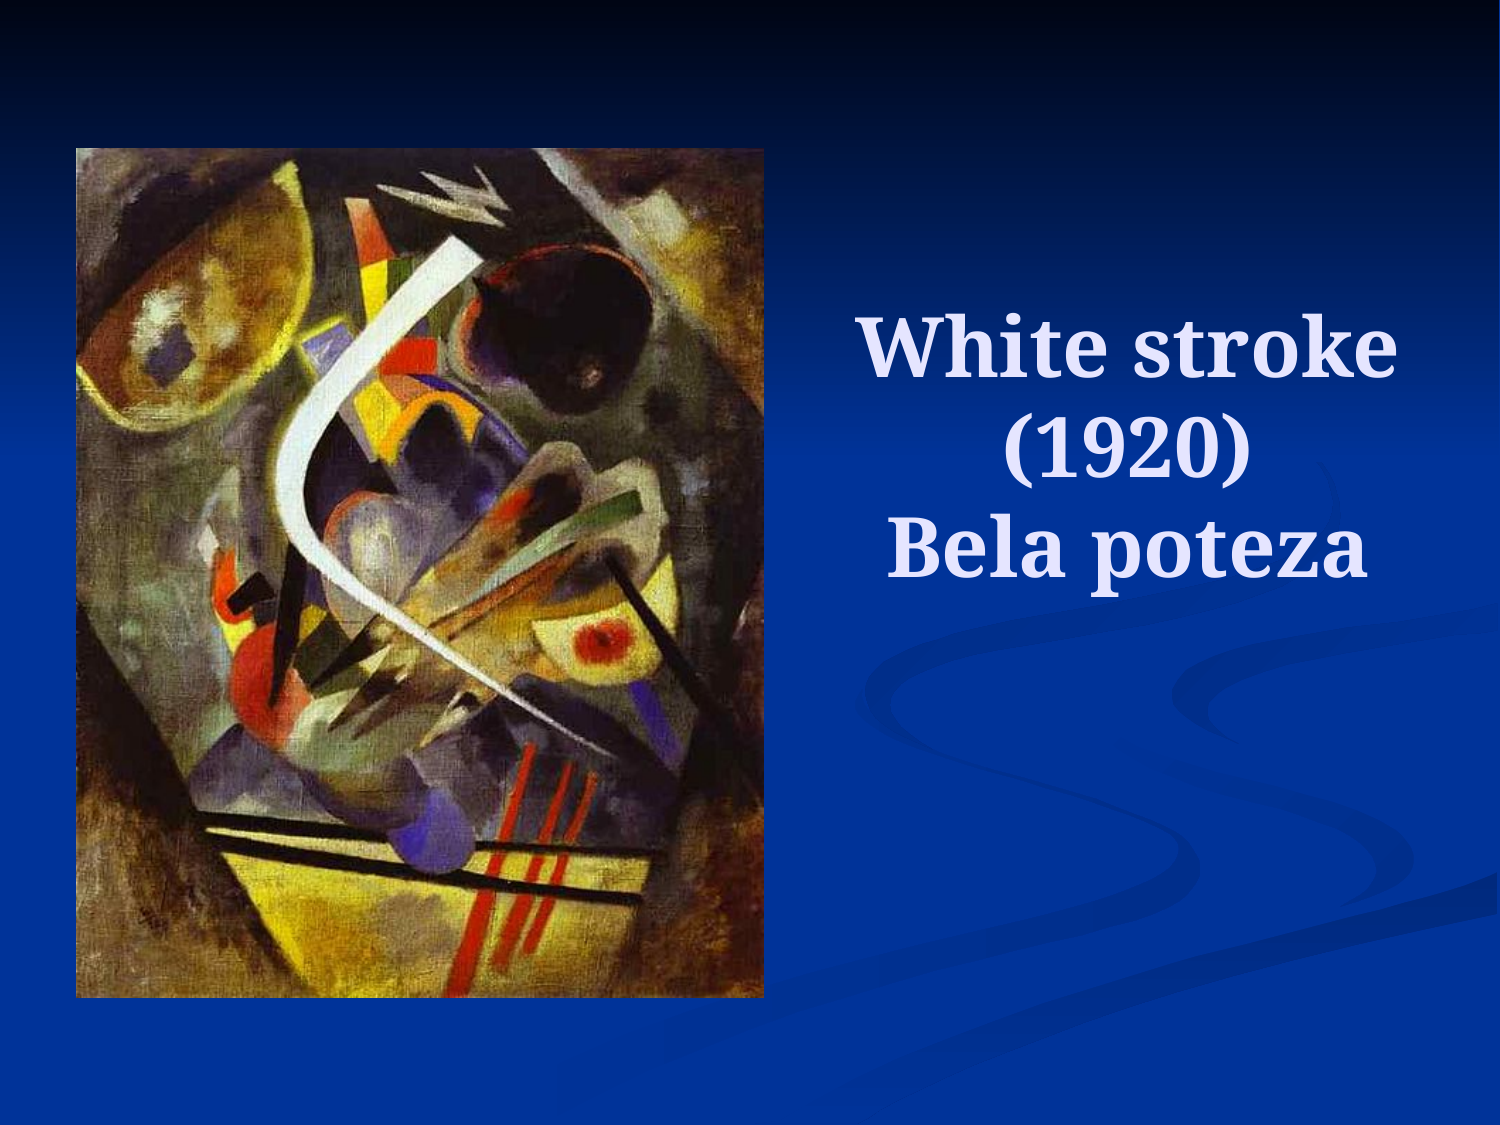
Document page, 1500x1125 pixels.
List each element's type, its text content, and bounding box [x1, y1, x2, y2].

title White stroke (1920) Bela poteza [785, 338, 1471, 551]
picture [76, 148, 764, 998]
